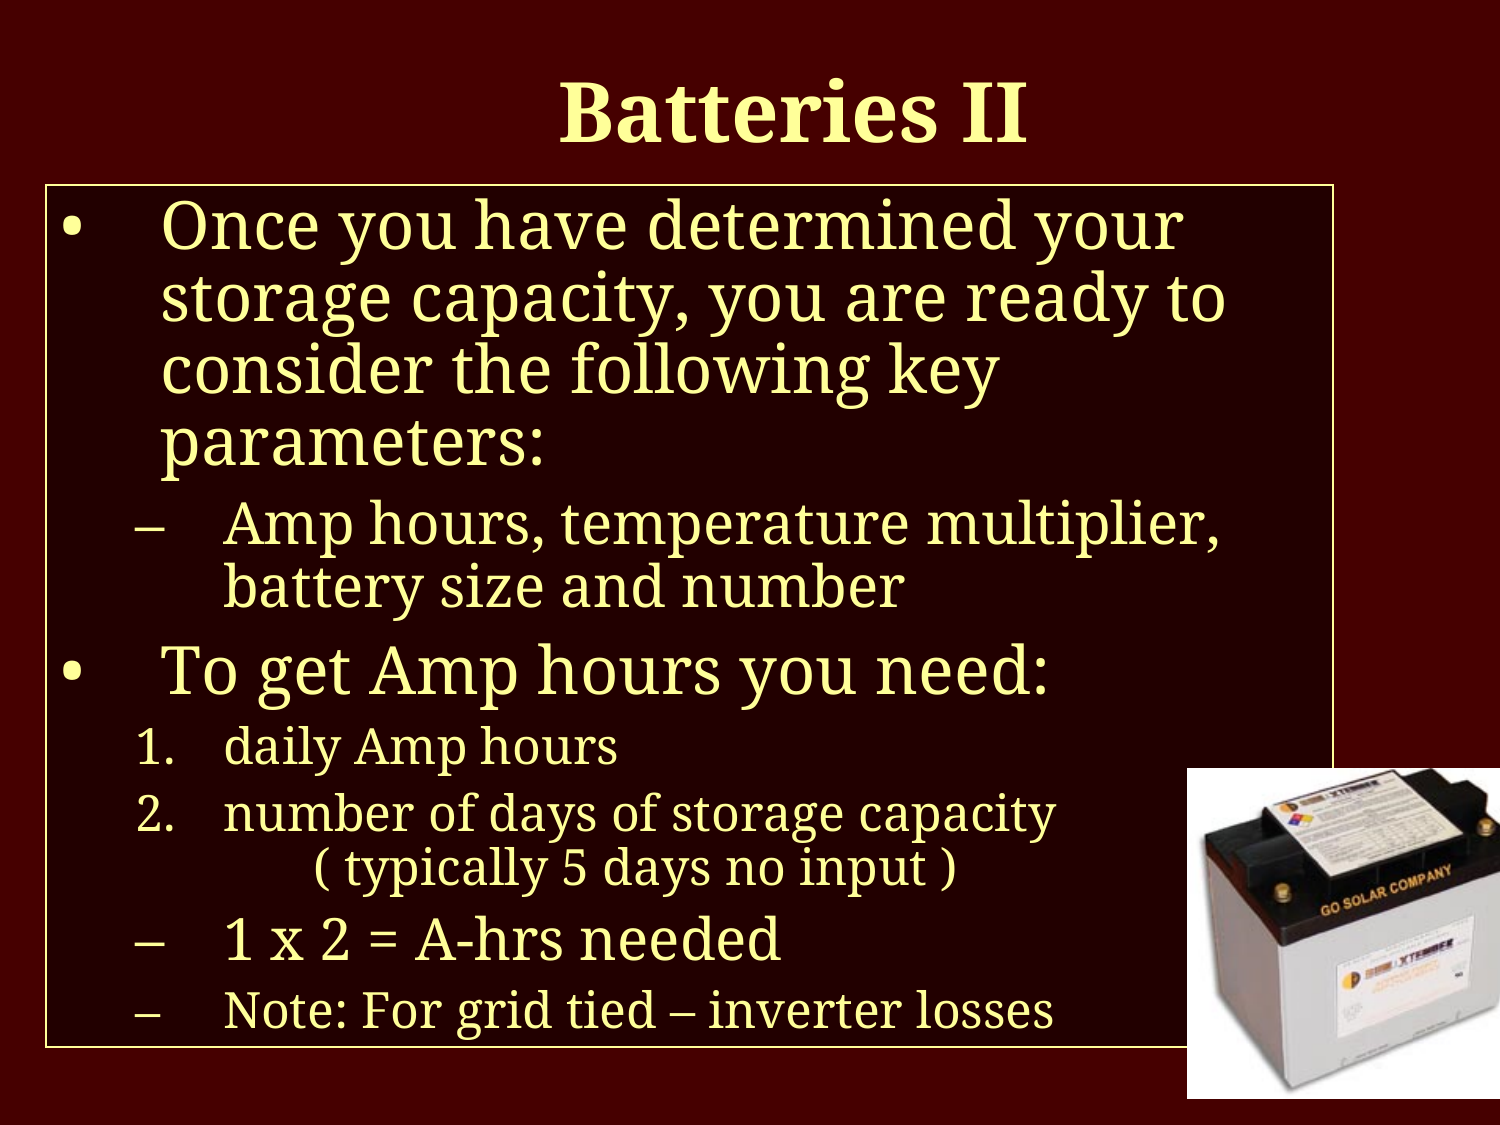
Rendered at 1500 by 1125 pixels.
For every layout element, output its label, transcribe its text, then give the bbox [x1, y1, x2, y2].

picture [1187, 768, 1500, 1099]
title Batteries II [225, 50, 1363, 168]
list Once you have determined your storage capacity, you are ready to consider the following key parameters: Amp hours, temperature multiplier, battery size and number To get Amp hours you need: daily Amp hours number of days of storage capacity ( typically 5 days no input ) 1 x 2 = A-hrs needed Note: For grid tied – inverter losses [45, 184, 1334, 1048]
